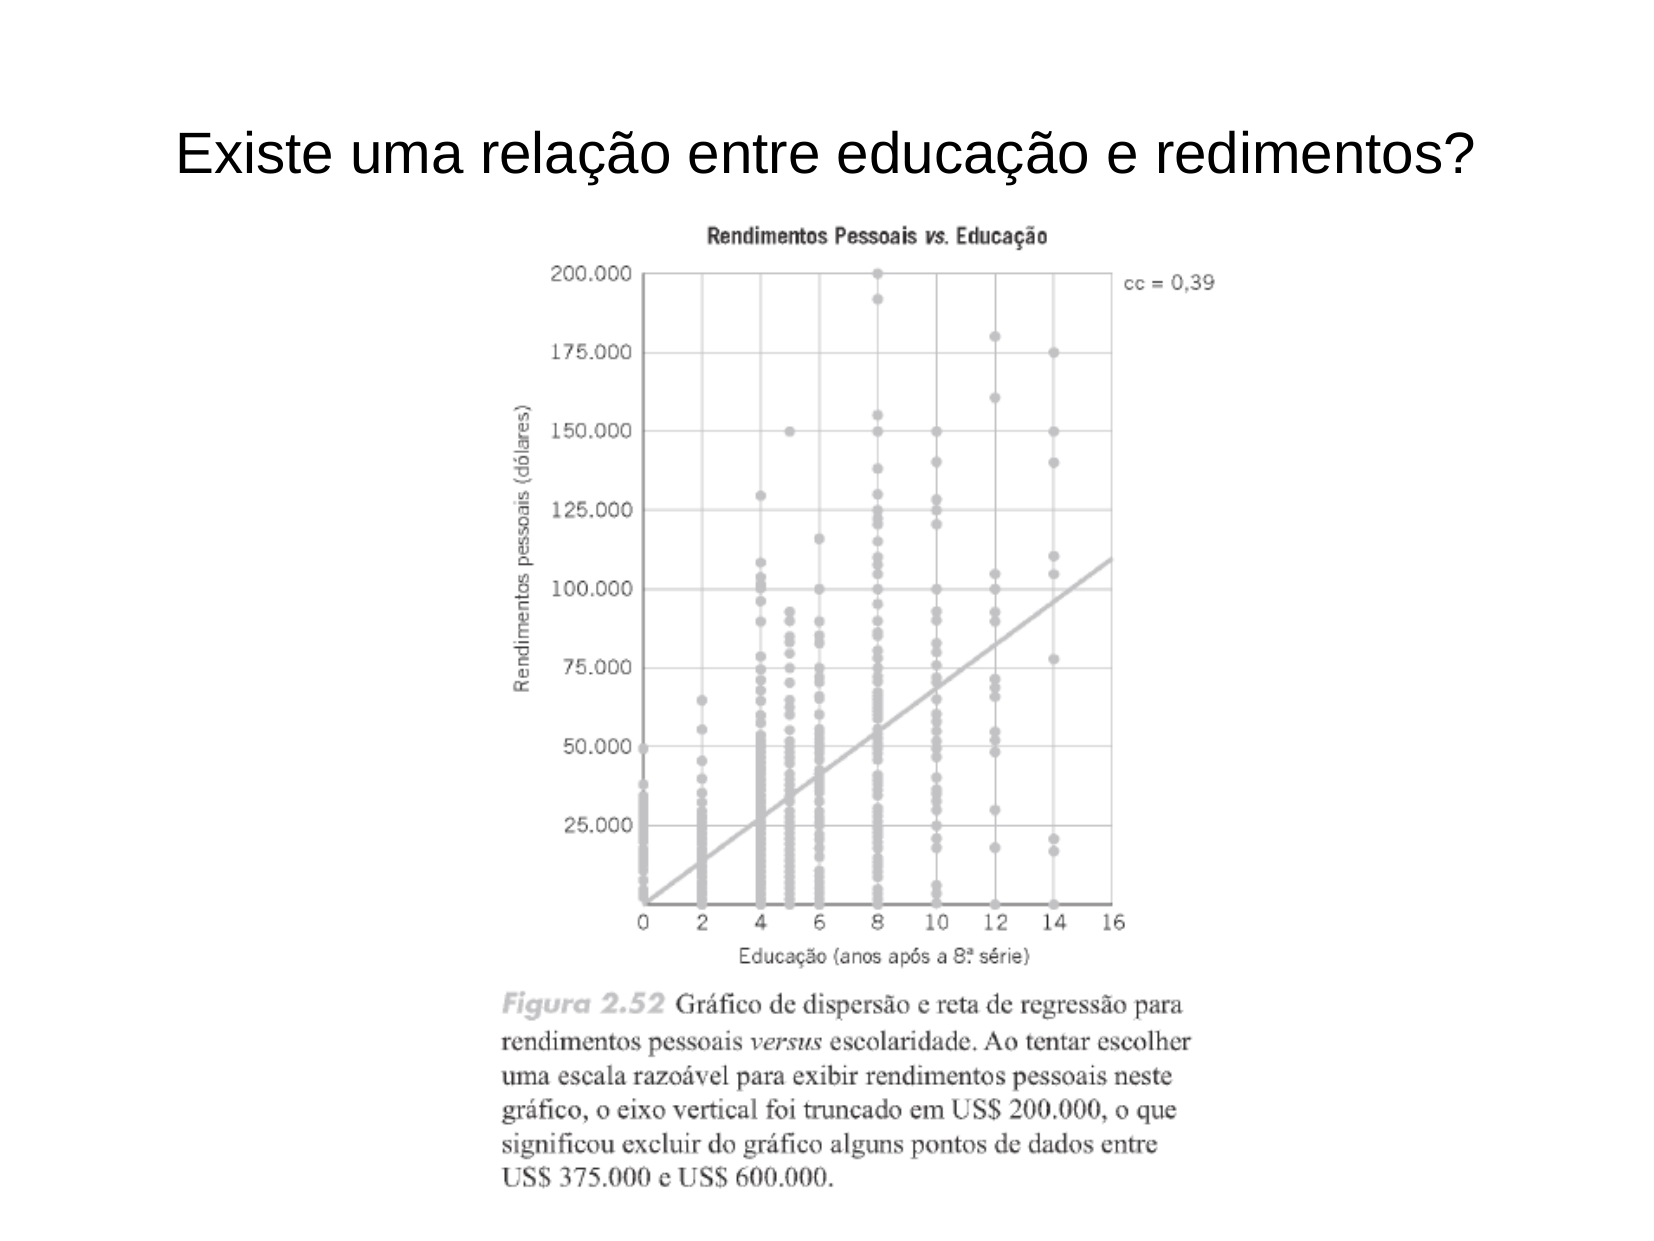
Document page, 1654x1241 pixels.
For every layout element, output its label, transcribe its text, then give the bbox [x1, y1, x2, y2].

title Existe uma relação entre educação e redimentos? [82, 49, 1571, 257]
picture [472, 188, 1241, 1220]
